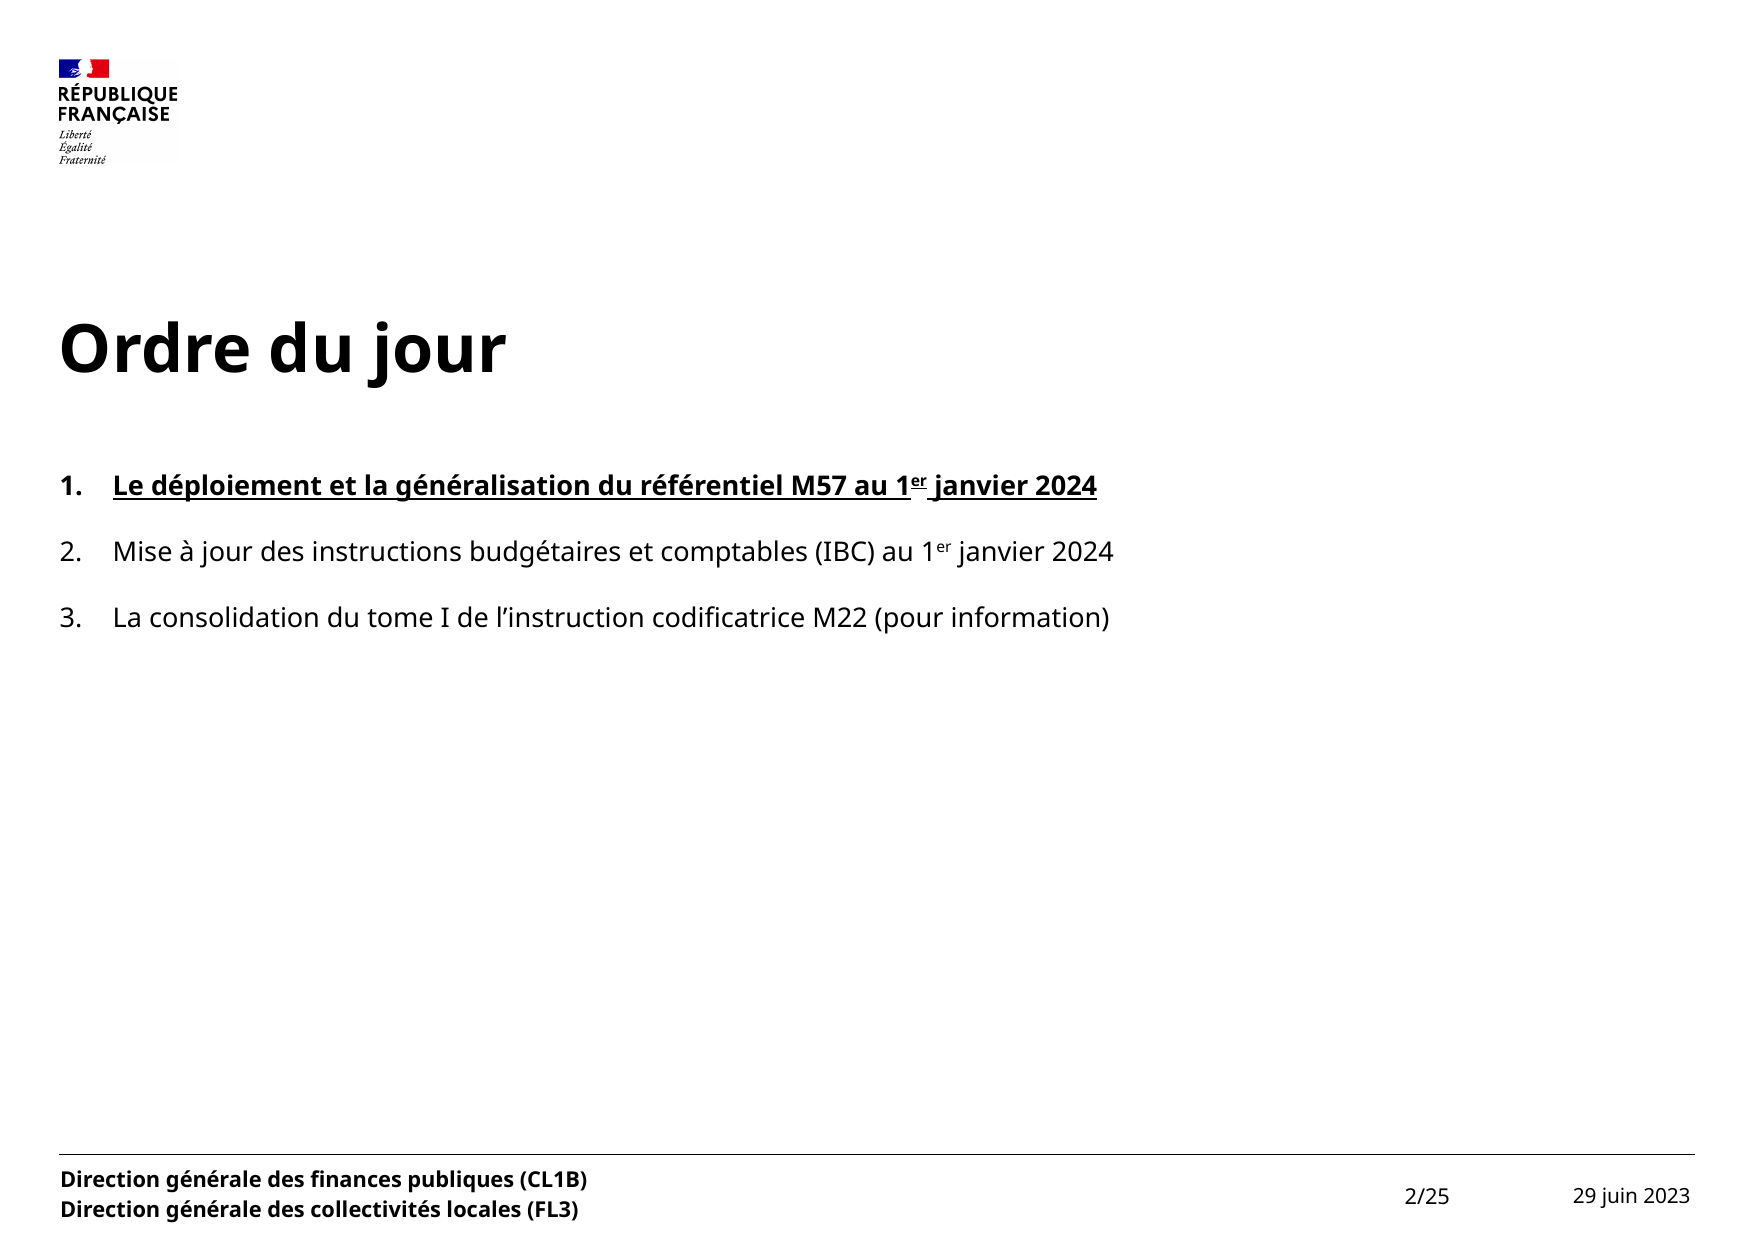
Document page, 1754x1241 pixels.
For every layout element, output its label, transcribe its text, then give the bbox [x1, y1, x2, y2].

text_box Ordre du jour [59, 301, 1695, 1114]
picture [59, 59, 178, 164]
text_box Le déploiement et la généralisation du référentiel M57 au 1er janvier 2024 Mise à jour des instructions budgétaires et comptables (IBC) au 1er janvier 2024 La consolidation du tome I de l’instruction codificatrice M22 (pour information) [41, 466, 1681, 750]
